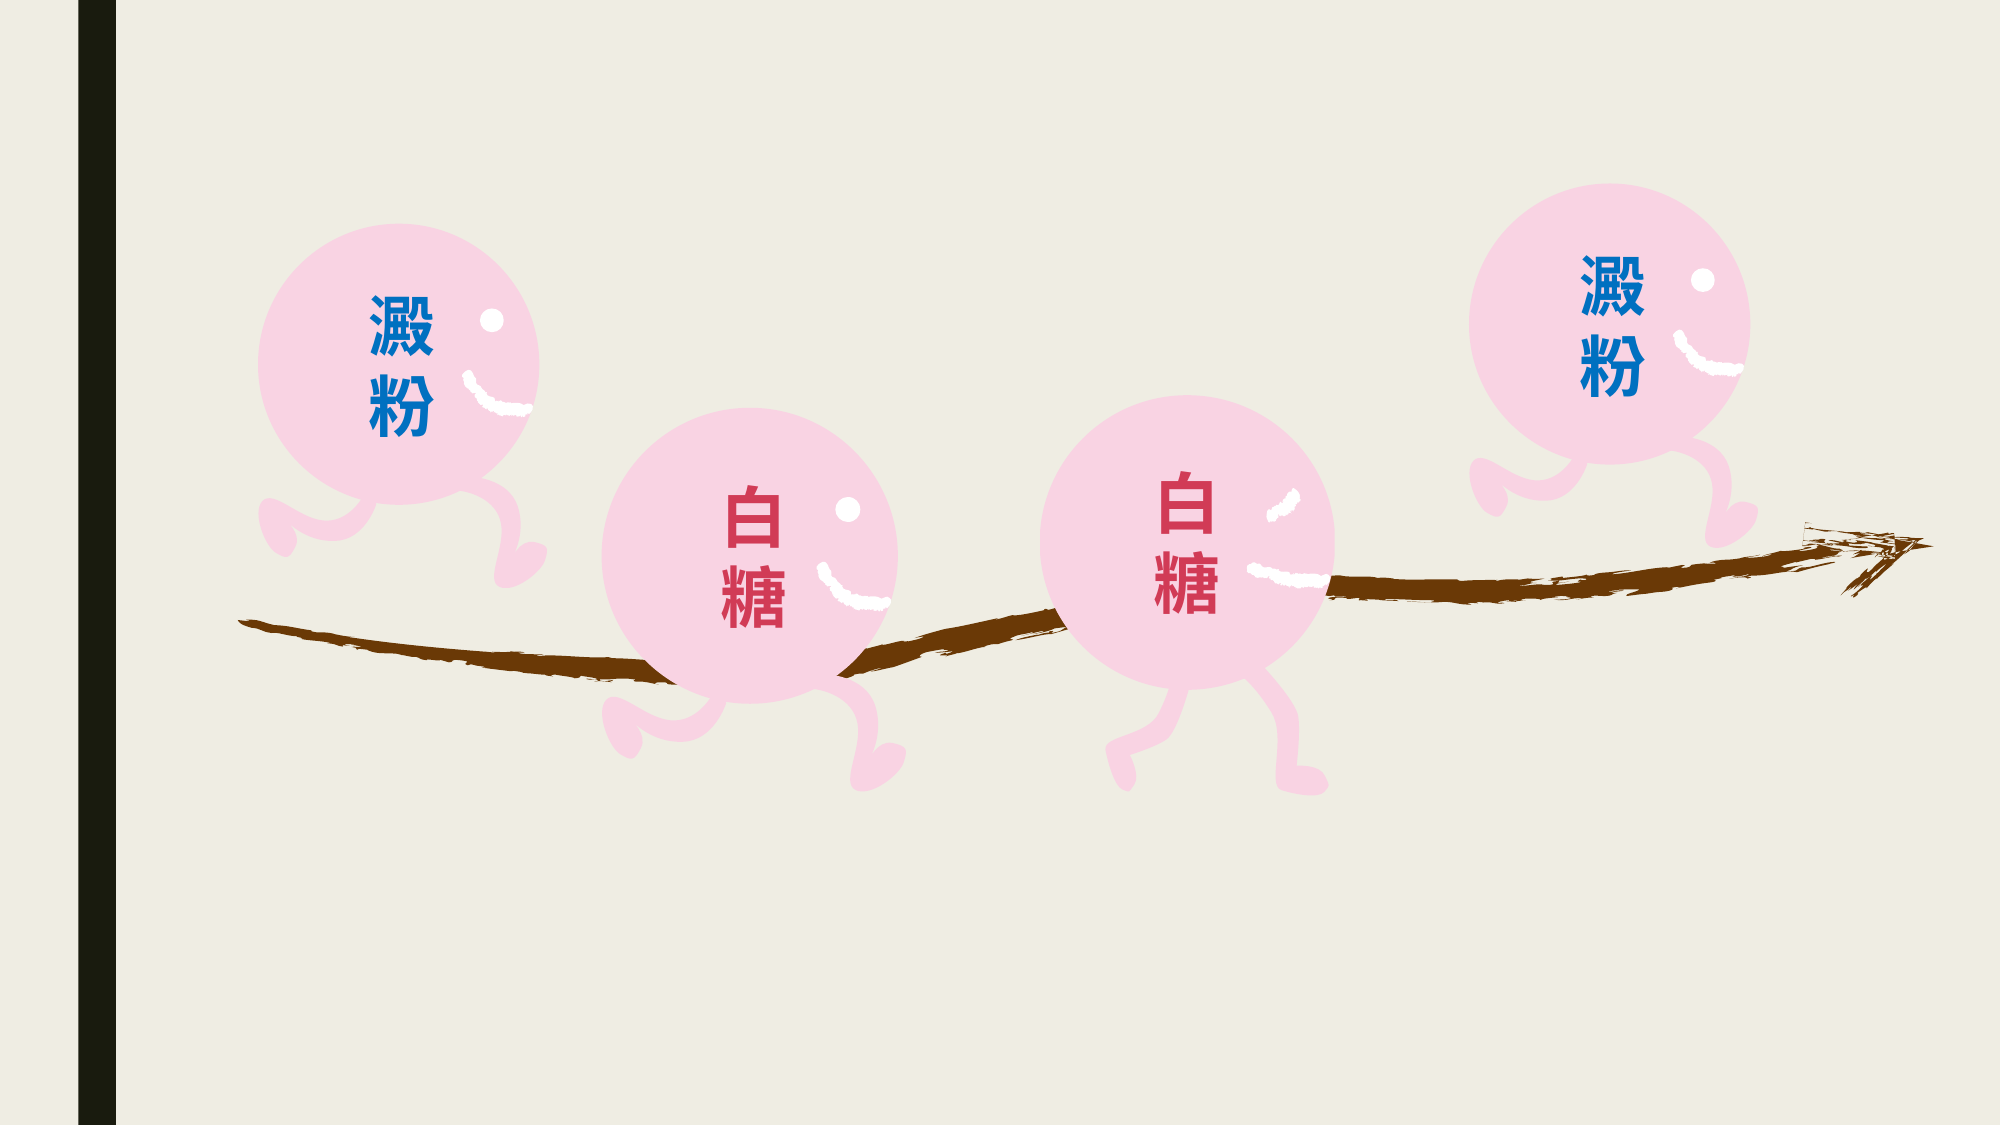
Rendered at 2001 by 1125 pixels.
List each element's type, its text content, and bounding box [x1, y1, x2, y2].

text_box 白 糖 [1138, 453, 1237, 712]
text_box 澱 粉 [1564, 237, 1663, 414]
text_box 白 糖 [704, 468, 803, 726]
picture [235, 183, 1935, 841]
text_box 澱 粉 [353, 277, 452, 454]
